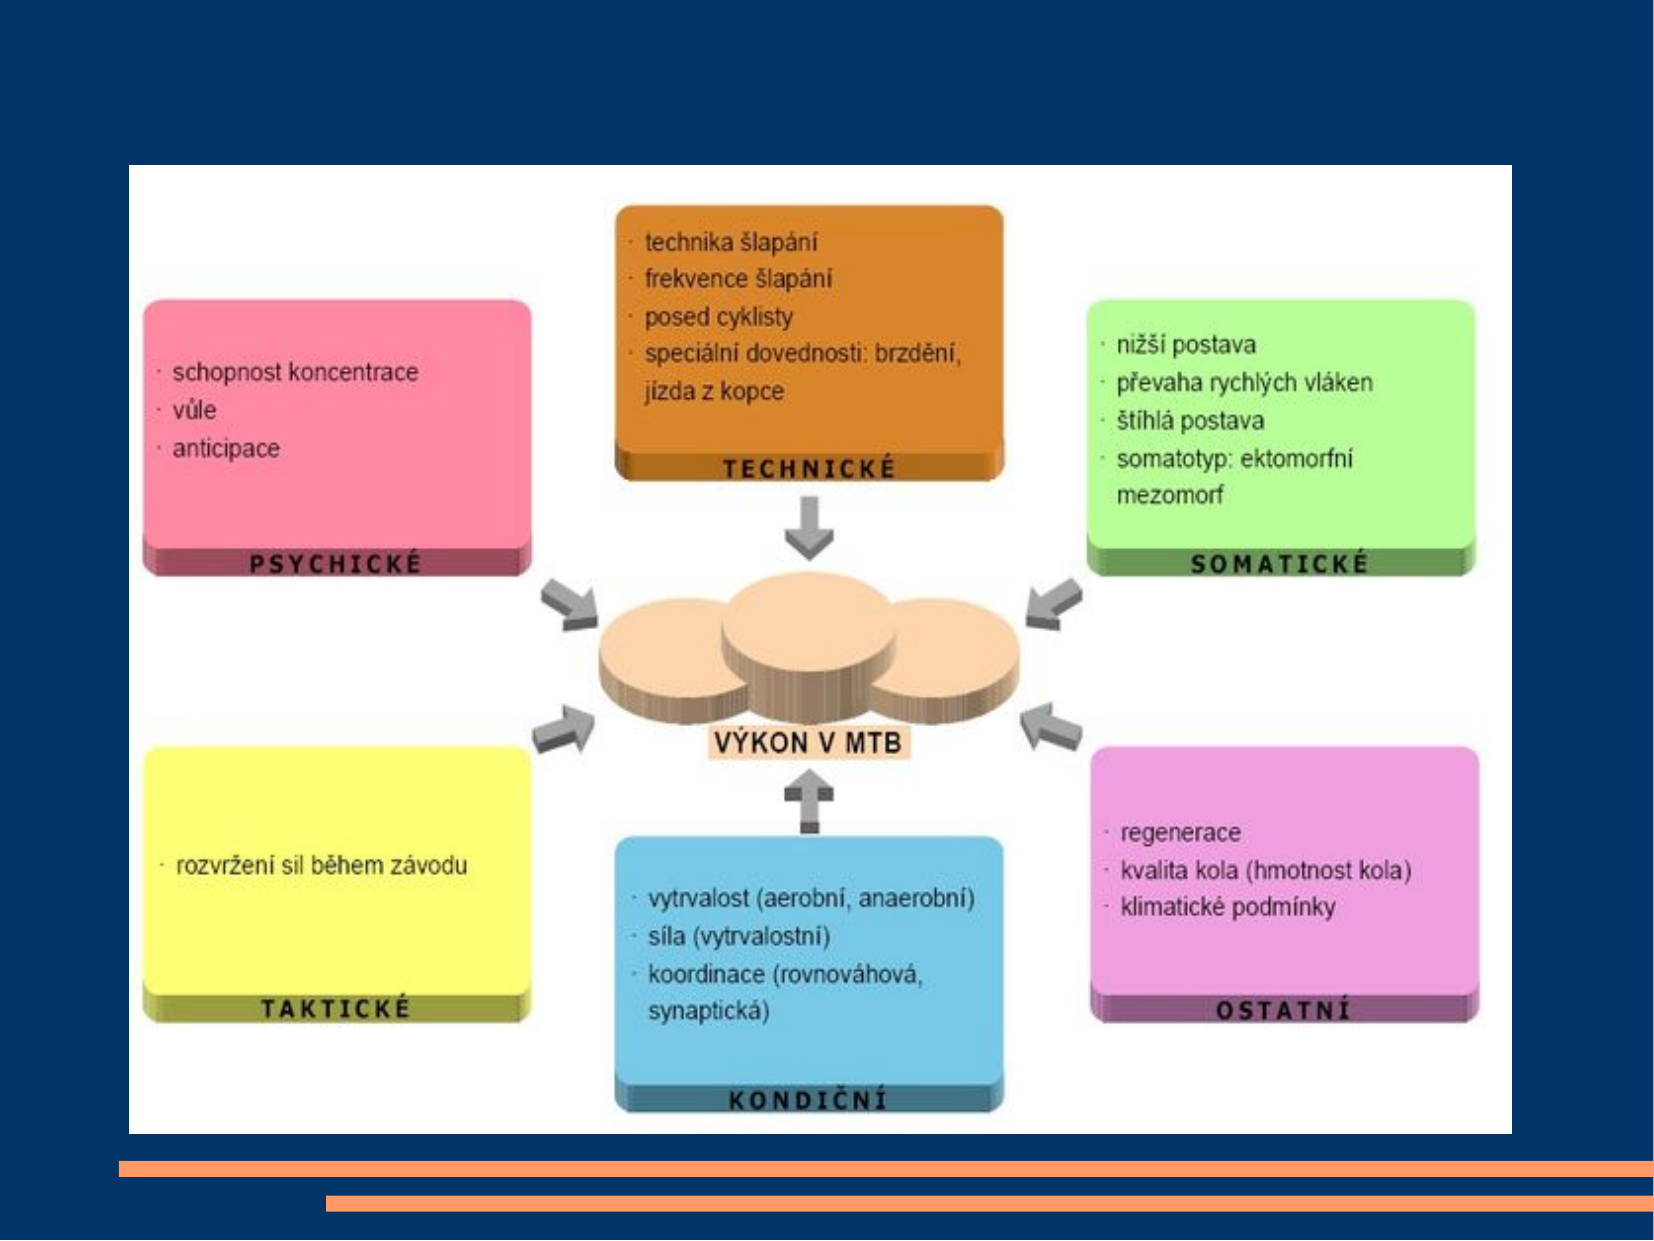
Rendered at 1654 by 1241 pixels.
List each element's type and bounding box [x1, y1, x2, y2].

picture [129, 165, 1512, 1134]
